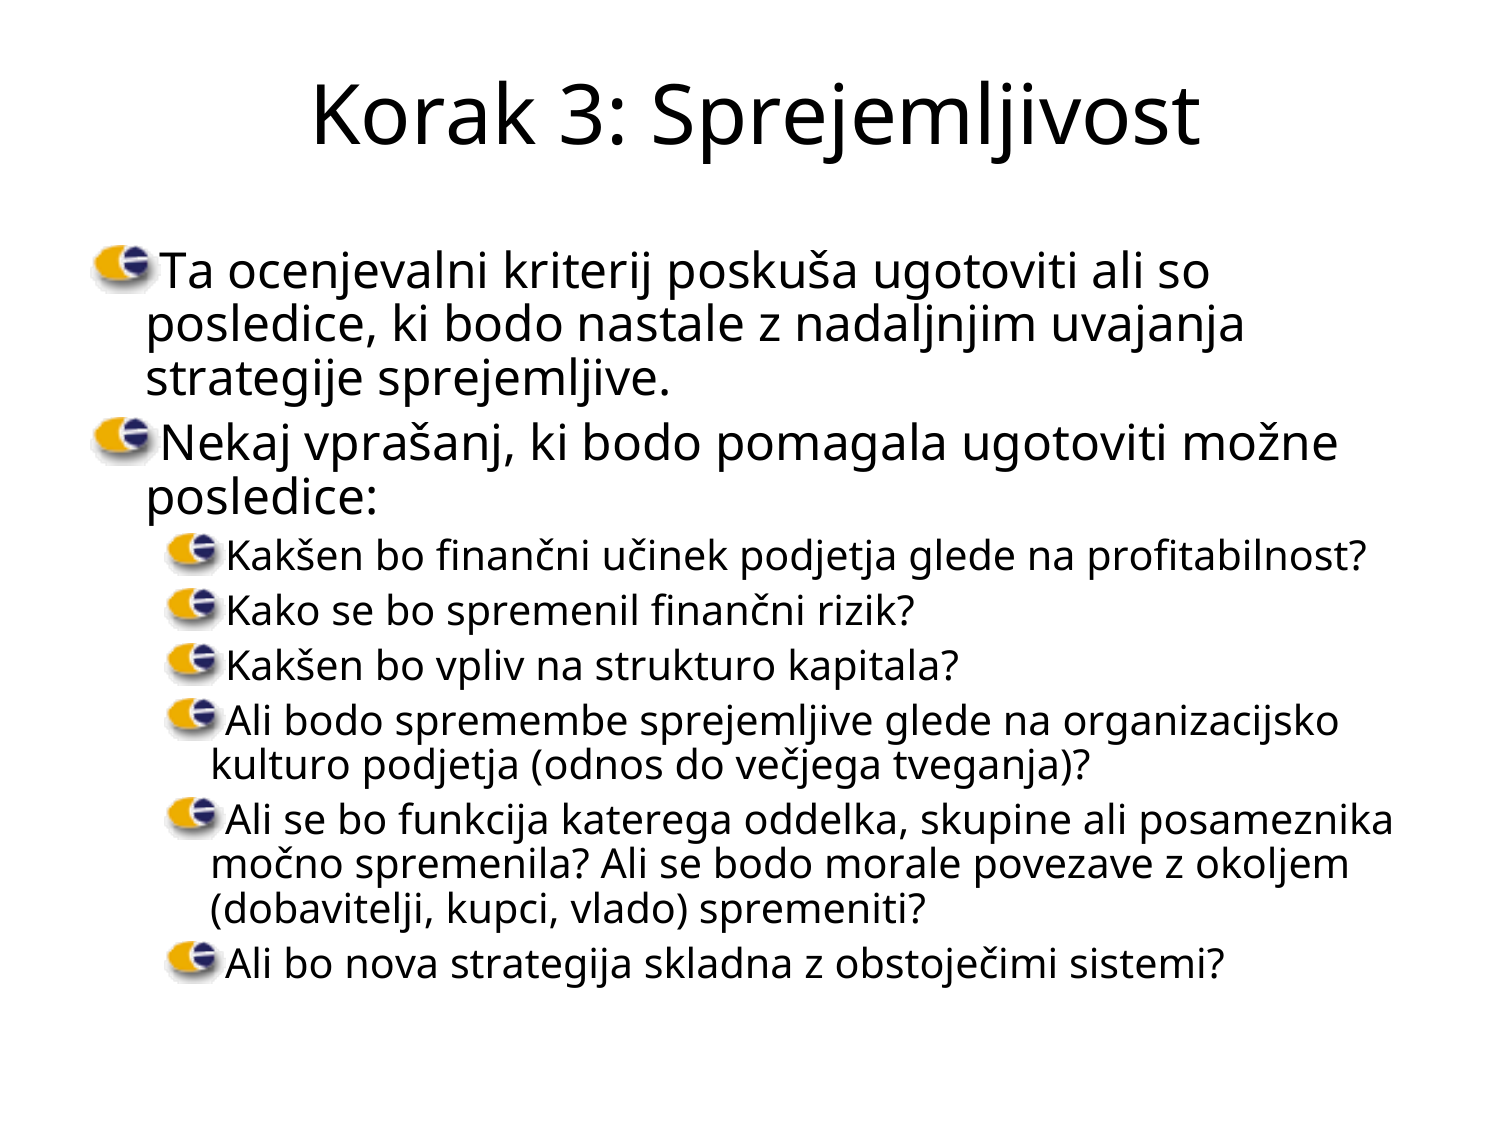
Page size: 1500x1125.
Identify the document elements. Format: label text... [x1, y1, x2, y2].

list Ta ocenjevalni kriterij poskuša ugotoviti ali so posledice, ki bodo nastale z nadaljnjim uvajanja strategije sprejemljive. Nekaj vprašanj, ki bodo pomagala ugotoviti možne posledice: Kakšen bo finančni učinek podjetja glede na profitabilnost? Kako se bo spremenil finančni rizik? Kakšen bo vpliv na strukturo kapitala? Ali bodo spremembe sprejemljive glede na organizacijsko kulturo podjetja (odnos do večjega tveganja)? Ali se bo funkcija katerega oddelka, skupine ali posameznika močno spremenila? Ali se bodo morale povezave z okoljem (dobavitelji, kupci, vlado) spremeniti? Ali bo nova strategija skladna z obstoječimi sistemi? [74, 237, 1417, 1003]
title Korak 3: Sprejemljivost [44, 53, 1468, 169]
